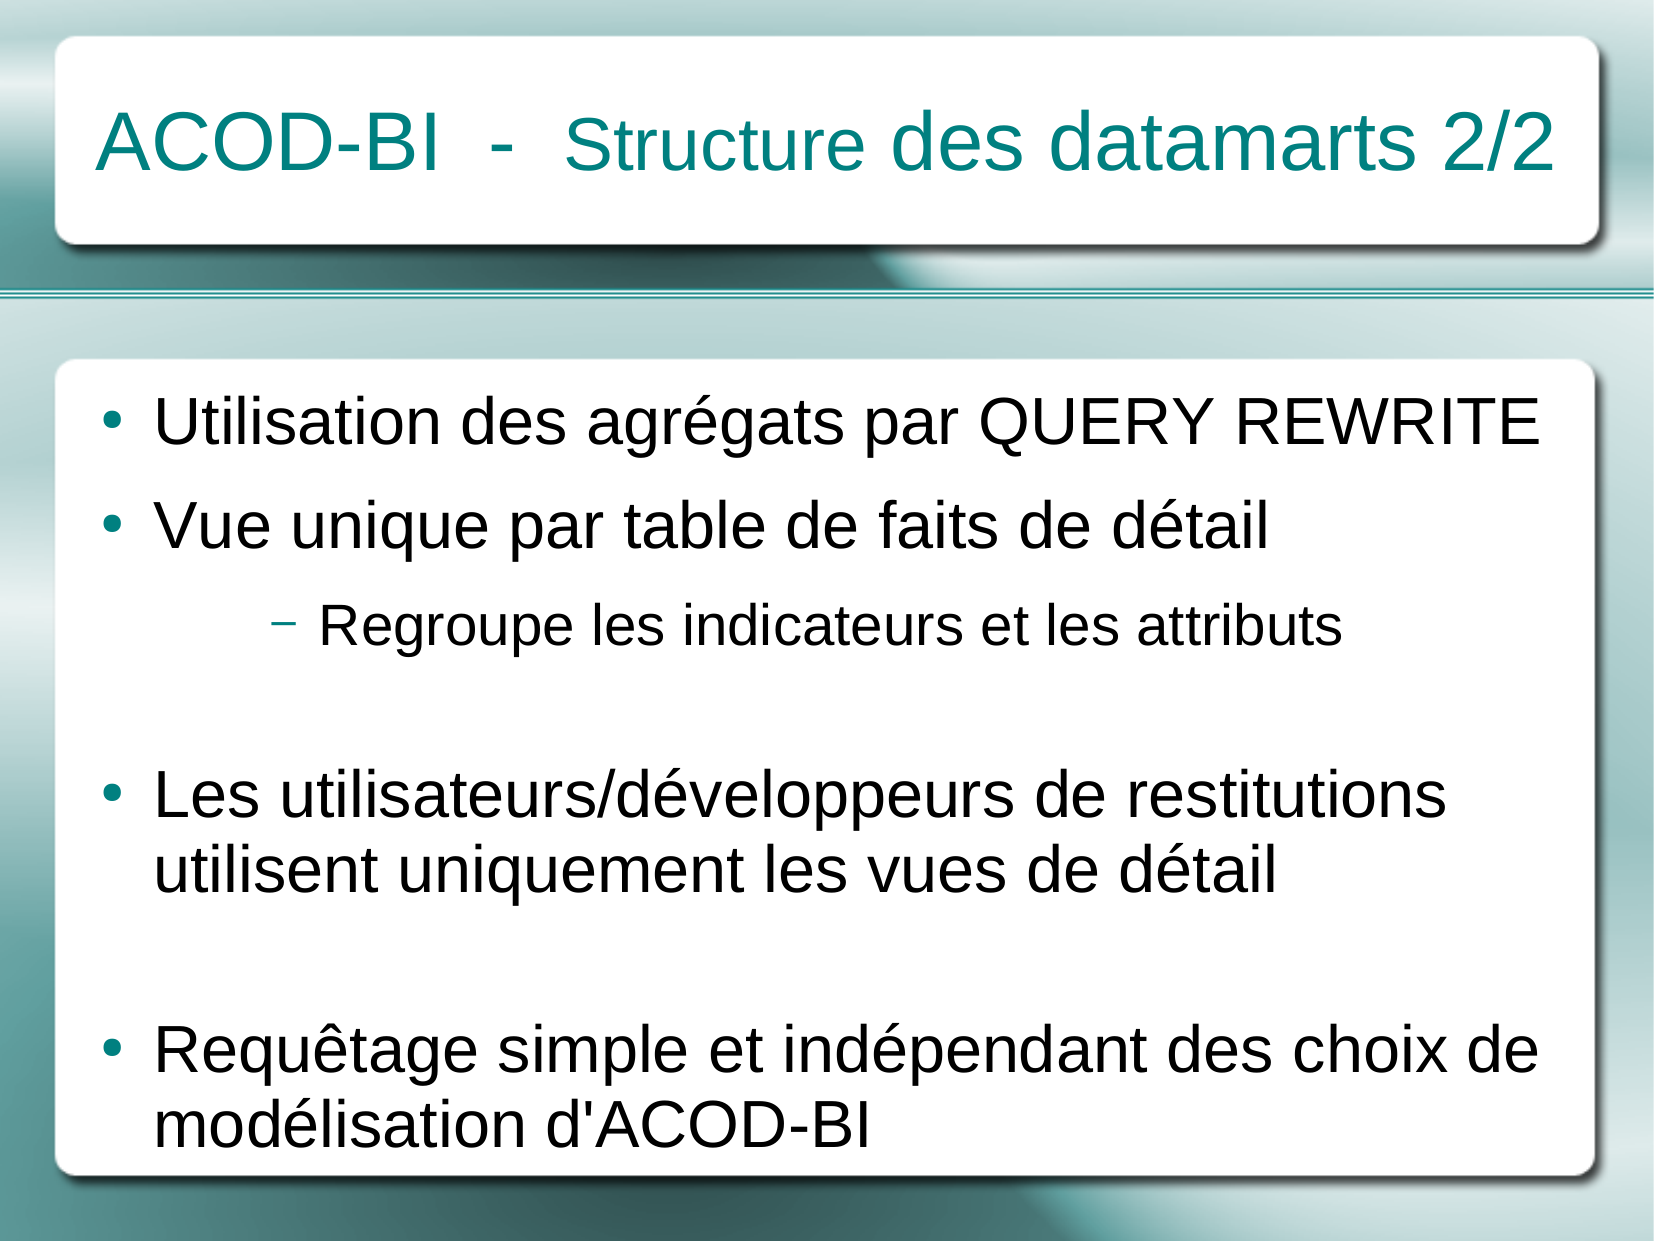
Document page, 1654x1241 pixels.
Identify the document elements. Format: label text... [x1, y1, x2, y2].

picture [0, 0, 1654, 1241]
title ACOD-BI - Structure des datamarts 2/2 [59, 37, 1595, 245]
list Utilisation des agrégats par QUERY REWRITE Vue unique par table de faits de détail Regroupe les indicateurs et les attributs Les utilisateurs/développeurs de restitutions utilisent uniquement les vues de détail Requêtage simple et indépendant des choix de modélisation d'ACOD-BI [82, 383, 1571, 1162]
